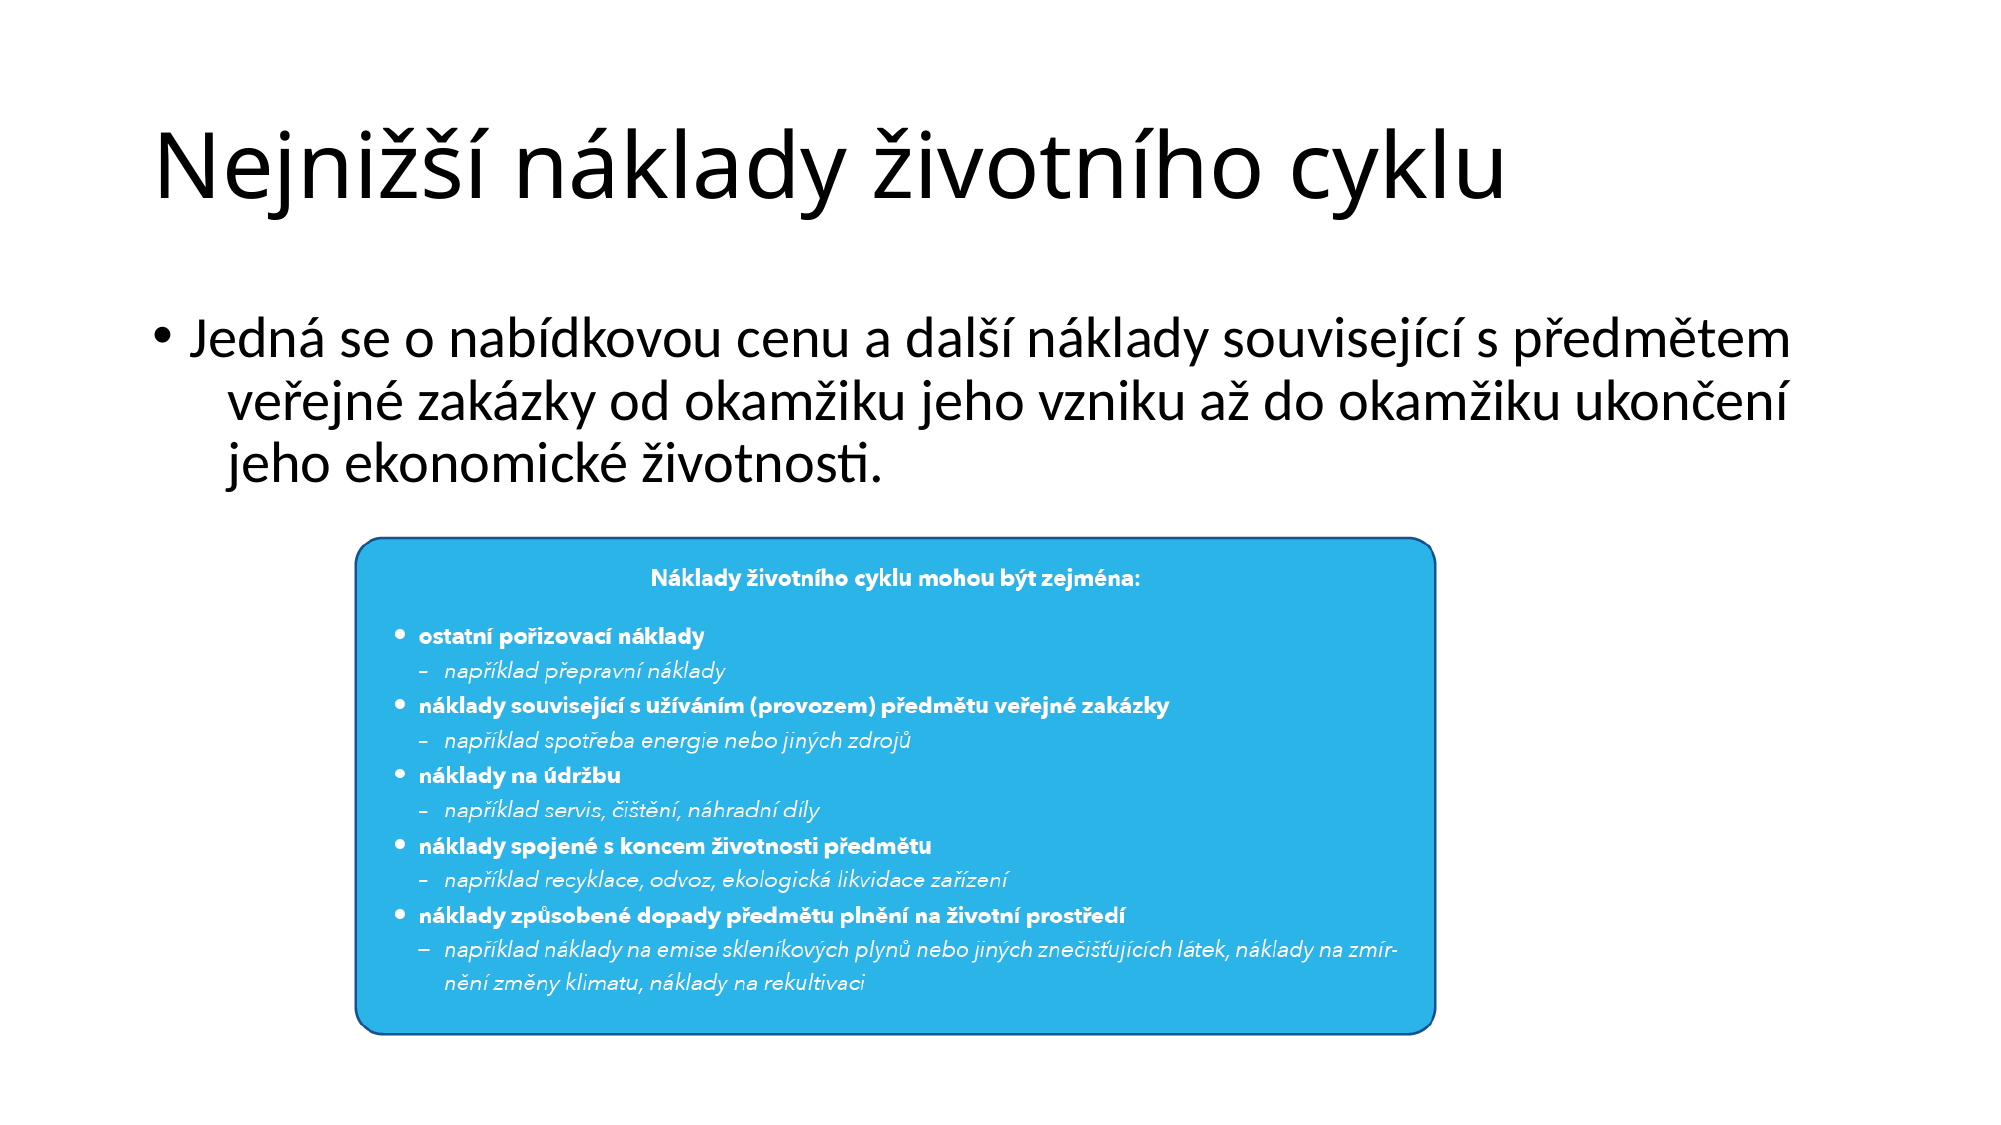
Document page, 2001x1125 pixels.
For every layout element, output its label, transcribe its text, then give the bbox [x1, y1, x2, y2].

list Jedná se o nabídkovou cenu a další náklady související s předmětem veřejné zakázky od okamžiku jeho vzniku až do okamžiku ukončení jeho ekonomické životnosti. [137, 299, 1863, 1014]
title Nejnižší náklady životního cyklu [137, 59, 1863, 278]
picture [330, 524, 1470, 1066]
